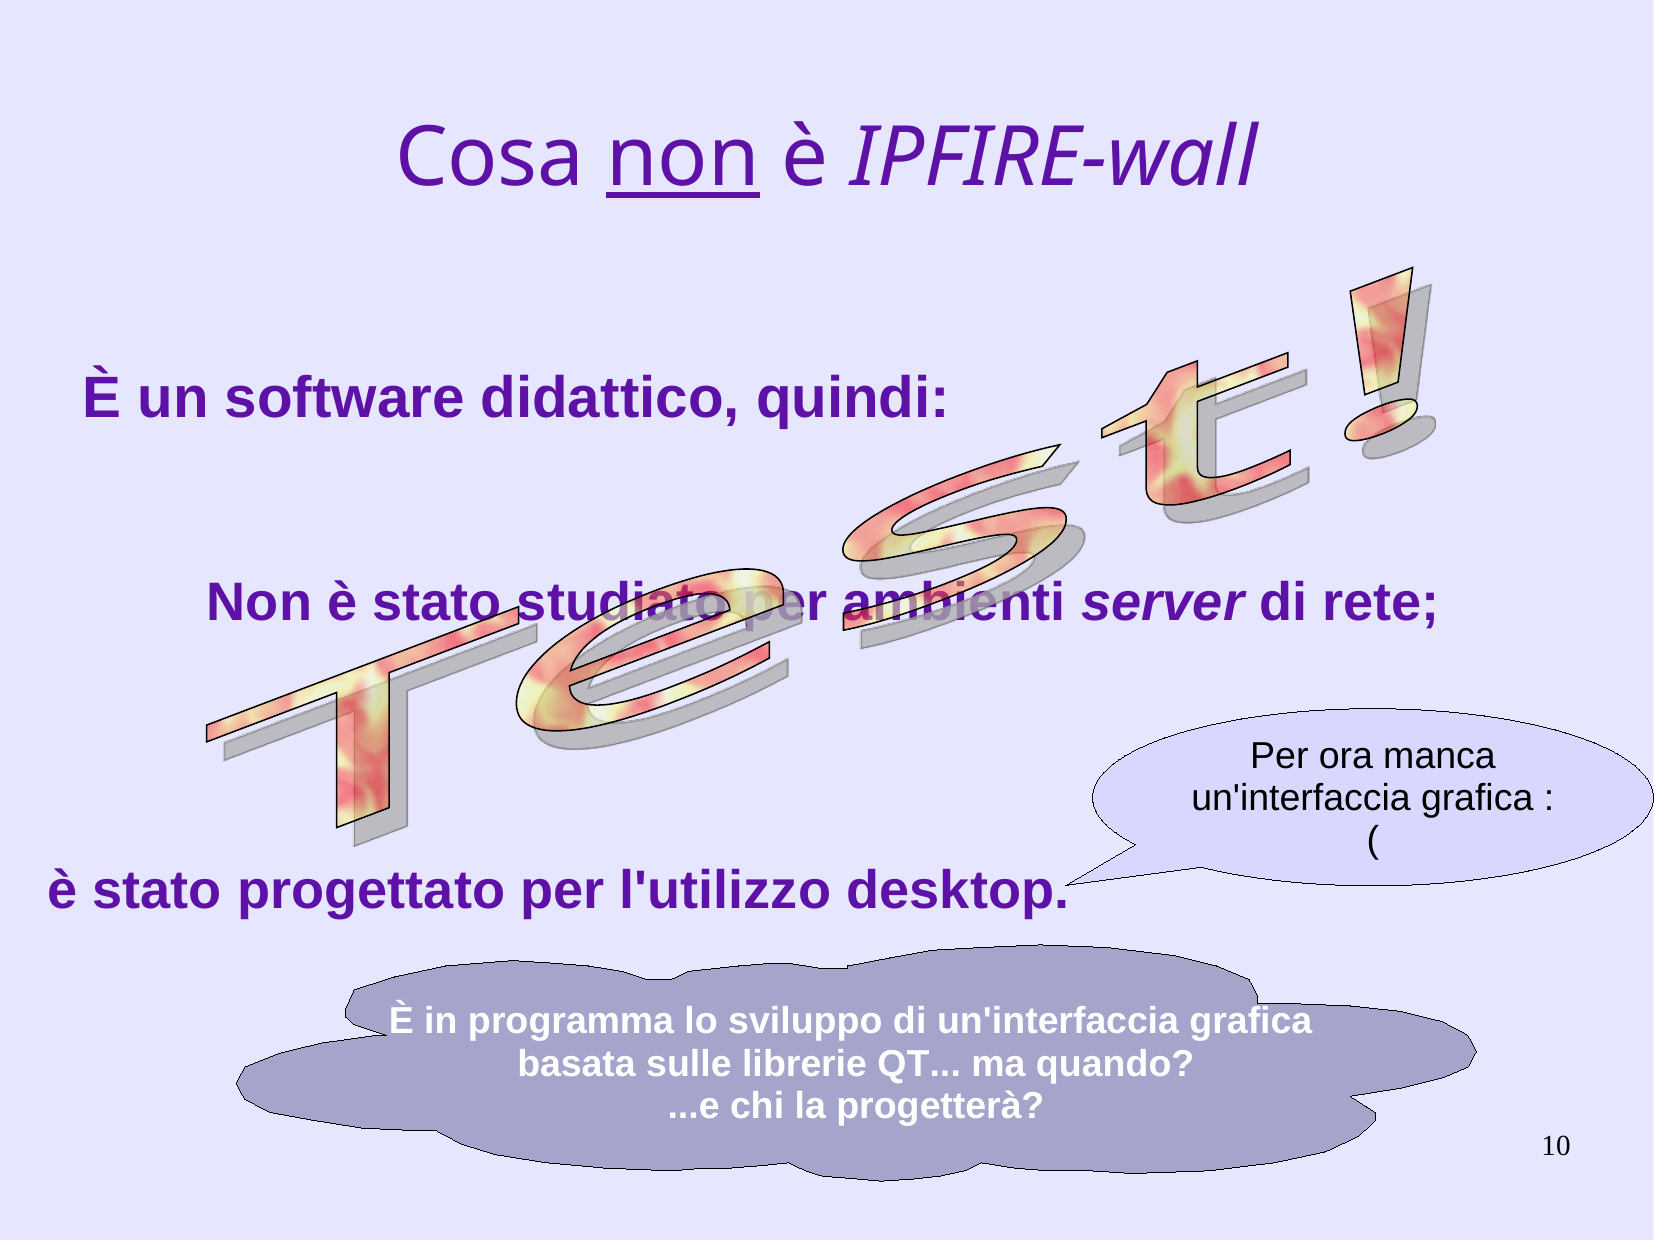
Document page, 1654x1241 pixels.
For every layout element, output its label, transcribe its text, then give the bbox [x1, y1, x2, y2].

text_box Test! [206, 606, 519, 828]
text_box Non è stato studiato per ambienti server di rete; [206, 540, 1532, 662]
title Cosa non è IPFIRE-wall [82, 49, 1571, 257]
text_box Test! [1350, 267, 1413, 395]
text_box è stato progettato per l'utilizzo desktop. [47, 817, 1093, 963]
subtitle È un software didattico, quindi: [47, 324, 1536, 471]
text_box Non è stato studiato per ambienti server di rete; [575, 594, 729, 662]
text_box È in programma lo sviluppo di un'interfaccia grafica basata sulle librerie QT... ma quando? ...e chi la progetterà? [236, 944, 1477, 1182]
text_box Test! [842, 444, 1067, 631]
text_box Test! [1101, 352, 1291, 505]
text_box Test! [1344, 399, 1418, 441]
text_box Per ora manca un'interfaccia grafica :( [1065, 708, 1654, 886]
text_box Test! [516, 568, 784, 731]
